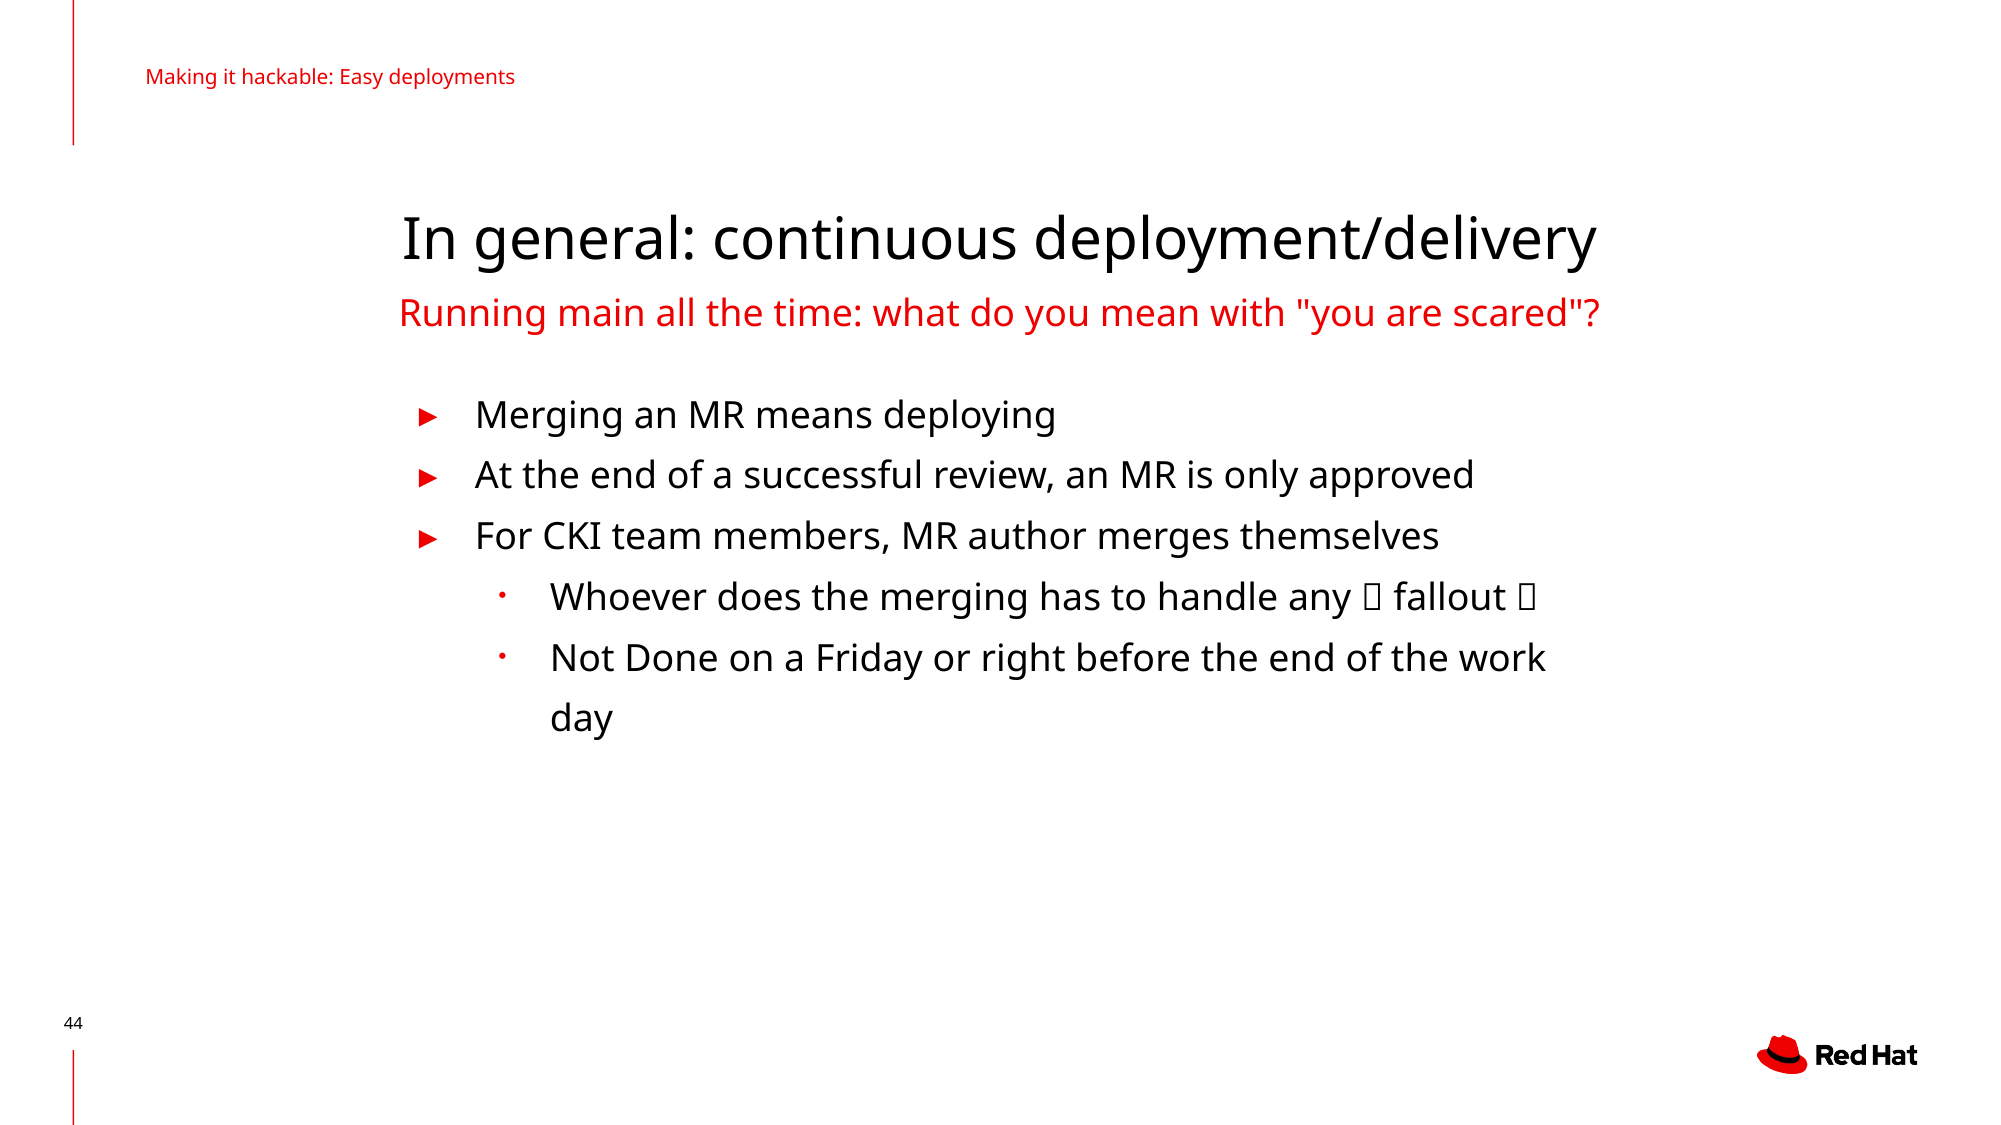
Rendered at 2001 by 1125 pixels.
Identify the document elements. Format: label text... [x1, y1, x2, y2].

slide_number <number> [13, 1012, 134, 1036]
list Merging an MR means deploying At the end of a successful review, an MR is only approved For CKI team members, MR author merges themselves Whoever does the merging has to handle any 💥 fallout 💥 Not Done on a Friday or right before the end of the work day [399, 375, 1600, 975]
subtitle Making it hackable: Easy deployments [73, 9, 919, 143]
subtitle Running main all the time: what do you mean with "you are scared"? [145, 271, 1855, 320]
picture [1757, 1035, 1918, 1074]
title In general: continuous deployment/delivery [145, 180, 1855, 271]
